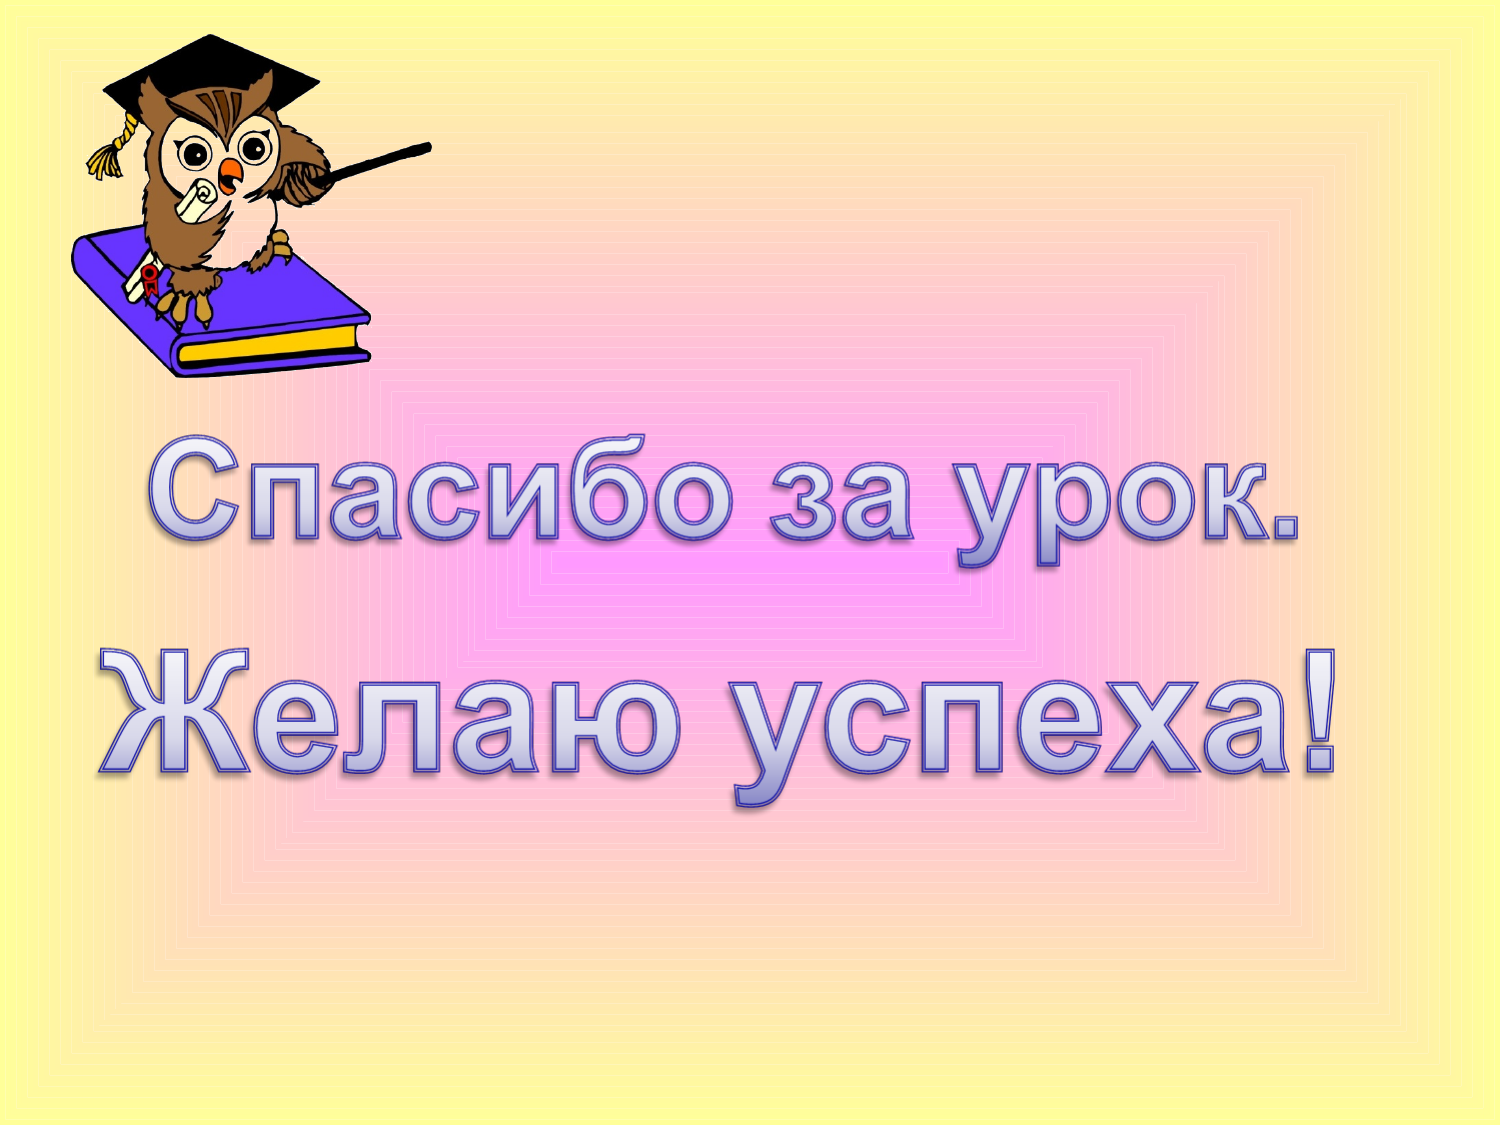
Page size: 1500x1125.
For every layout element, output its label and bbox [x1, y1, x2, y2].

picture [71, 34, 432, 378]
text_box [0, 0, 1454, 962]
